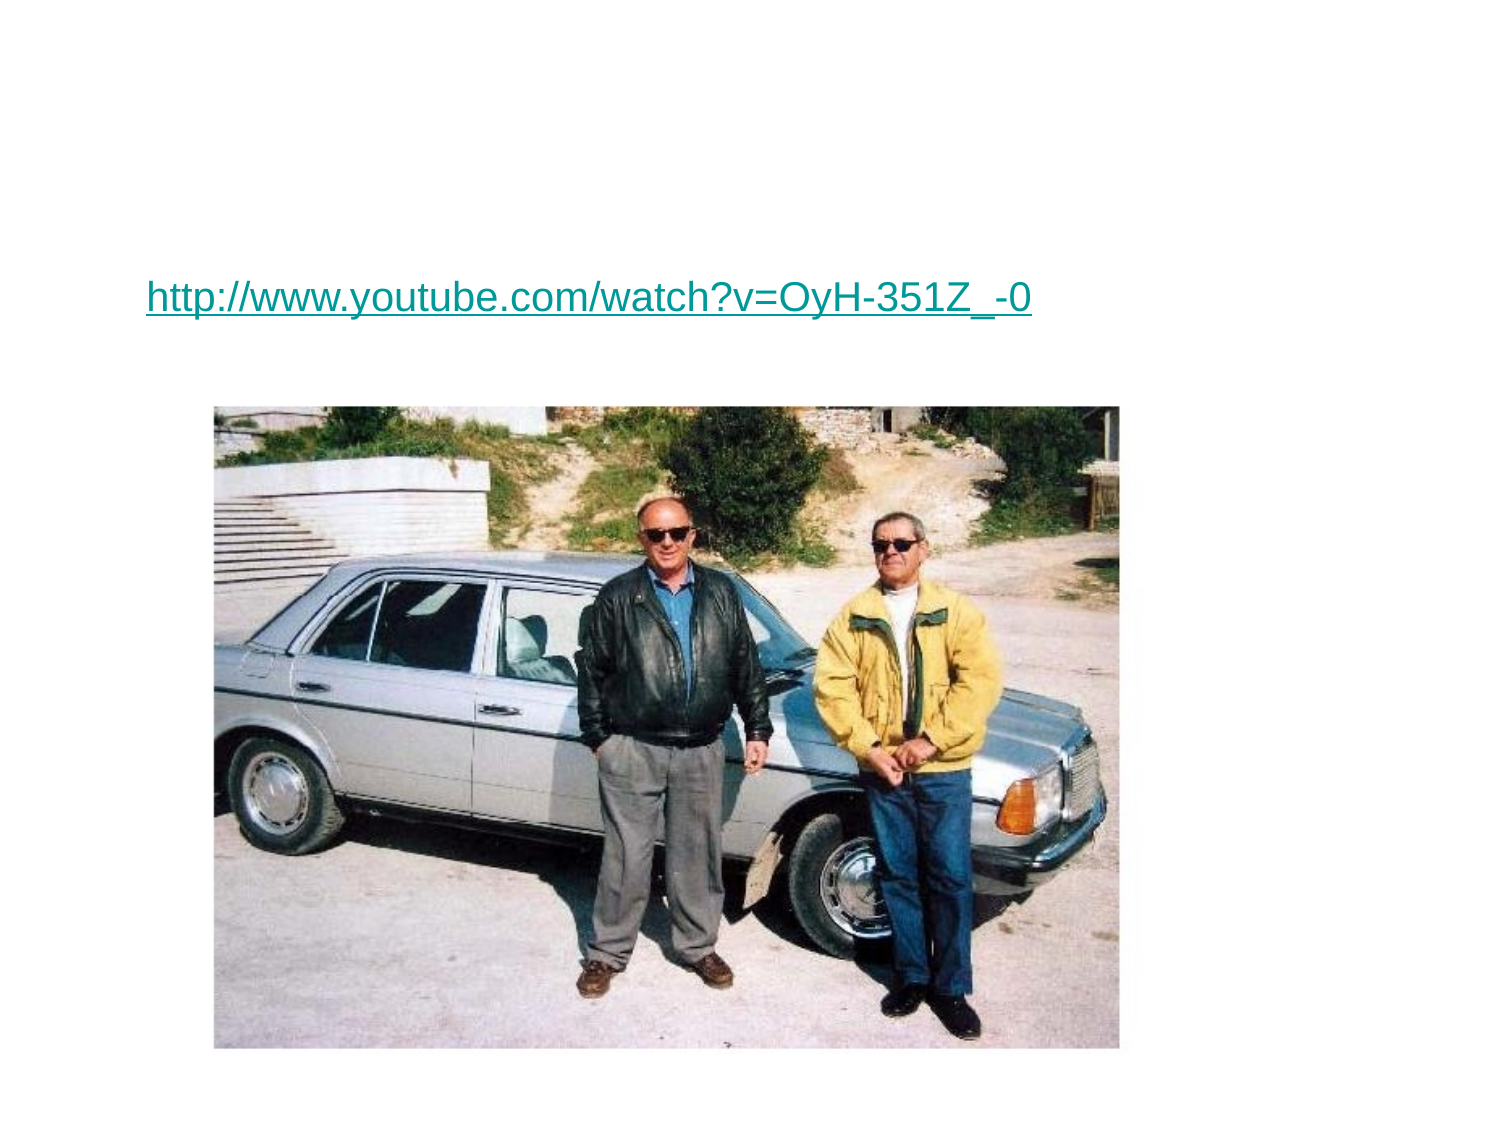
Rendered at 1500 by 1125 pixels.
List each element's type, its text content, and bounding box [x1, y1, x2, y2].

list http://www.youtube.com/watch?v=OyH-351Z_-0 [75, 262, 1425, 1005]
picture [135, 329, 1199, 1125]
